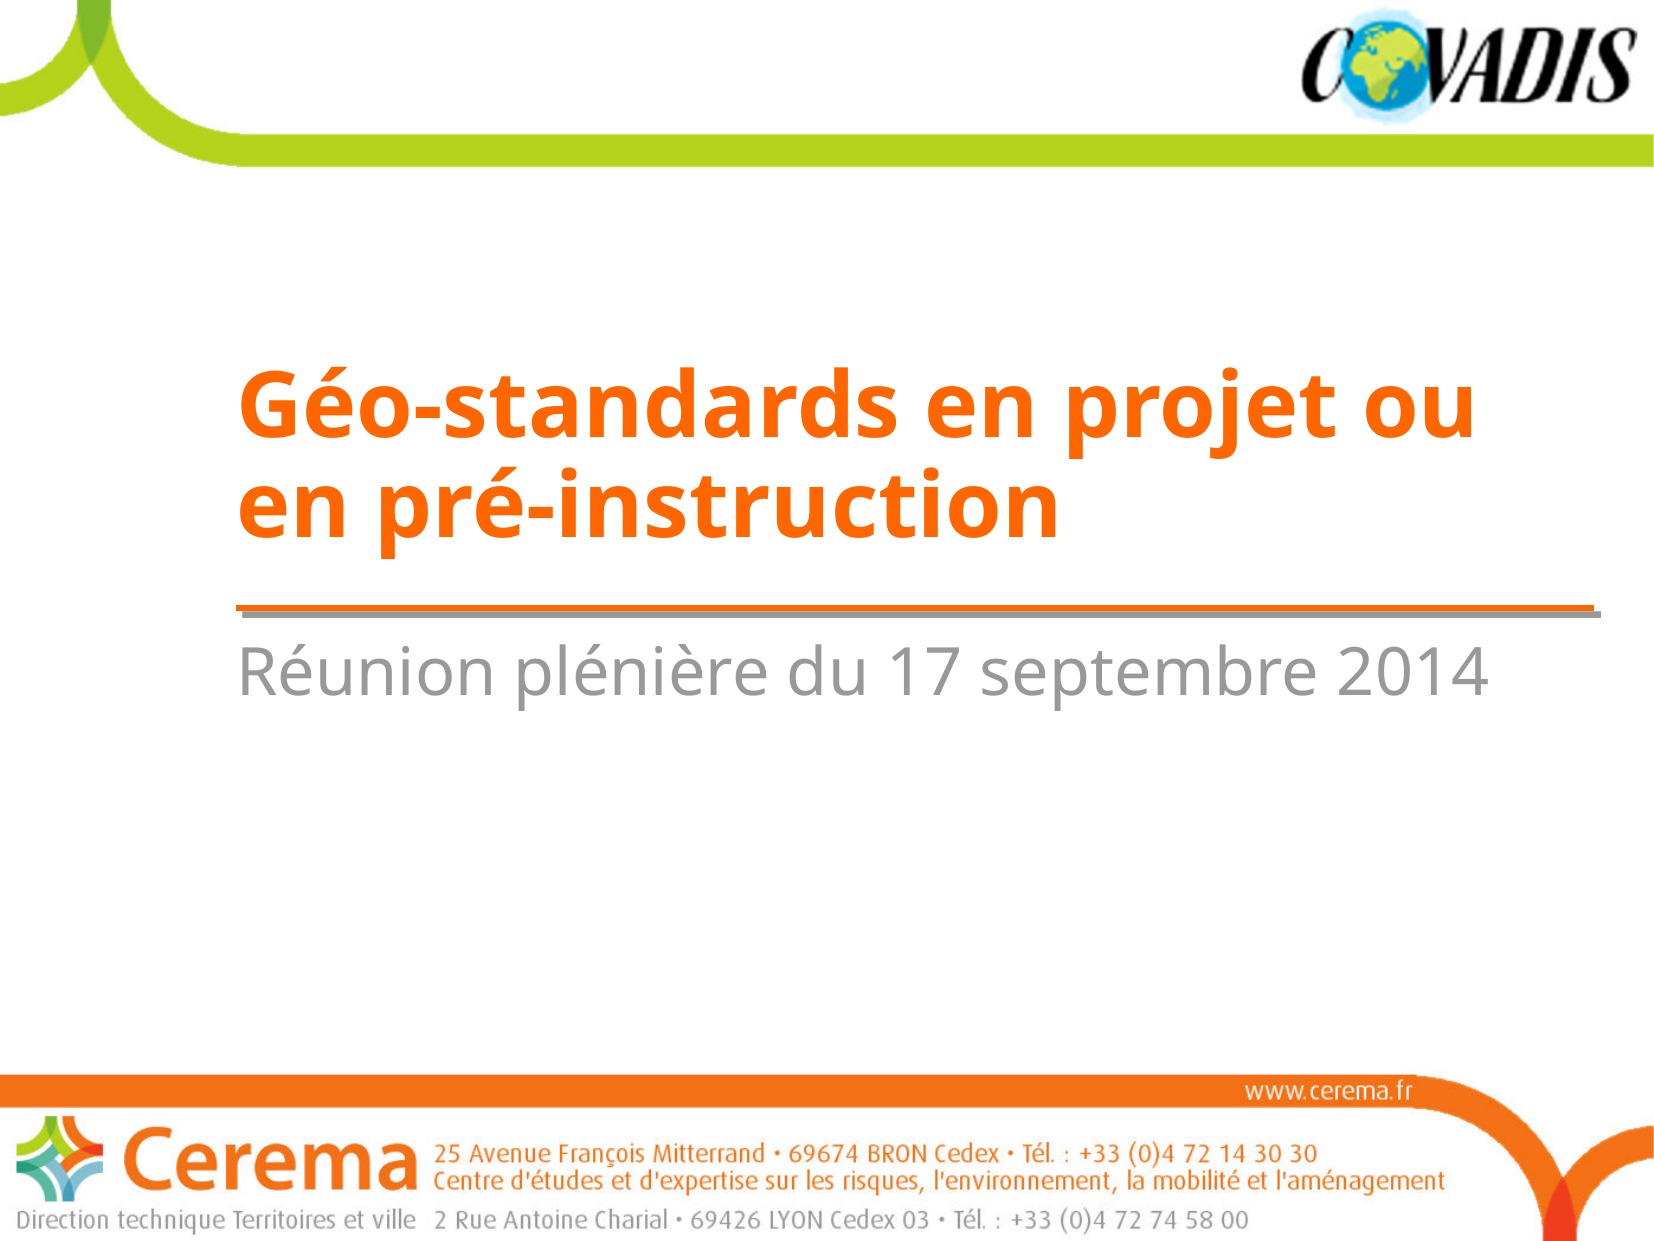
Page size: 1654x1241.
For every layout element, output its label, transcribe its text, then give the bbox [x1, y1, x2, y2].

picture [0, 0, 1654, 1241]
title Géo-standards en projet ou en pré-instruction [236, 330, 1595, 585]
list Réunion plénière du 17 septembre 2014 [236, 637, 1595, 1052]
